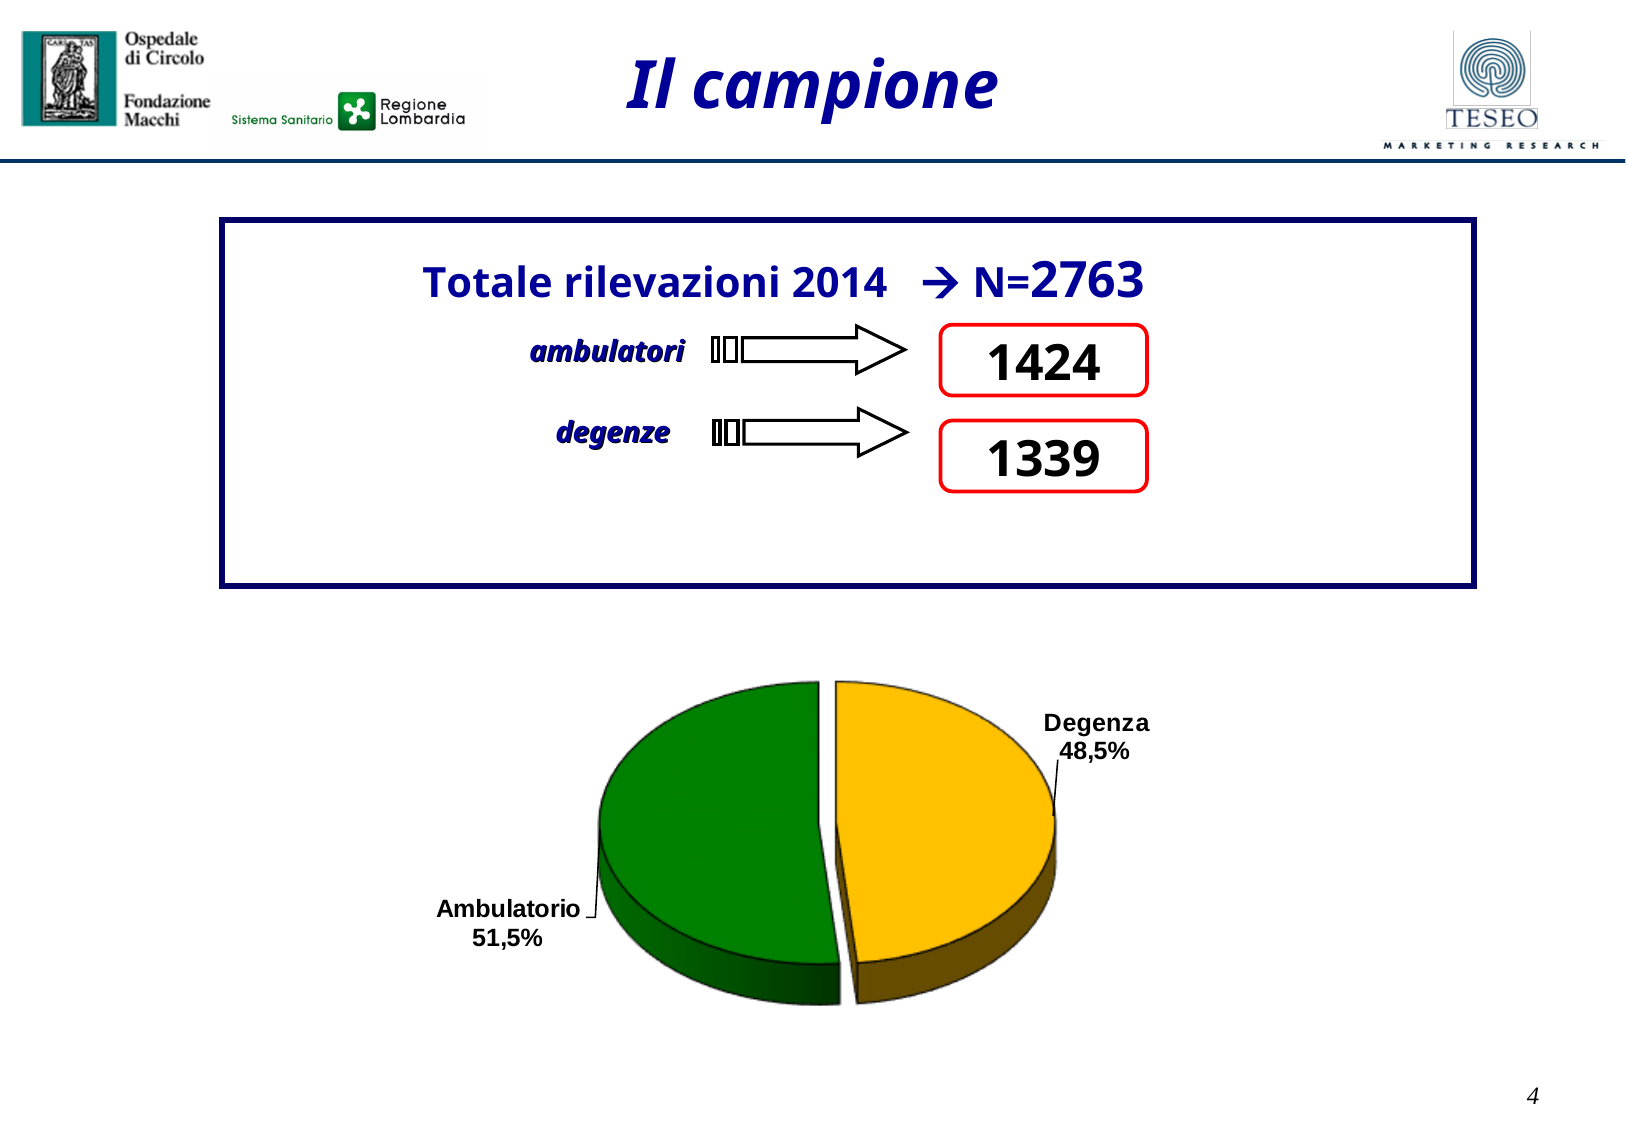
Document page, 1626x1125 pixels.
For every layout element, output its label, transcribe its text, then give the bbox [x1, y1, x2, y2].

text_box degenze [351, 395, 685, 466]
text_box Il campione [198, 18, 1431, 144]
text_box 1424 [940, 324, 1147, 396]
picture [1381, 31, 1604, 149]
picture [21, 31, 483, 149]
text_box Totale rilevazioni 2014  N=2763 [280, 223, 1286, 305]
text_box ambulatori [381, 314, 714, 386]
text_box 1339 [940, 420, 1147, 472]
text_box 1339 [1081, 446, 1091, 458]
picture [367, 472, 1258, 1081]
